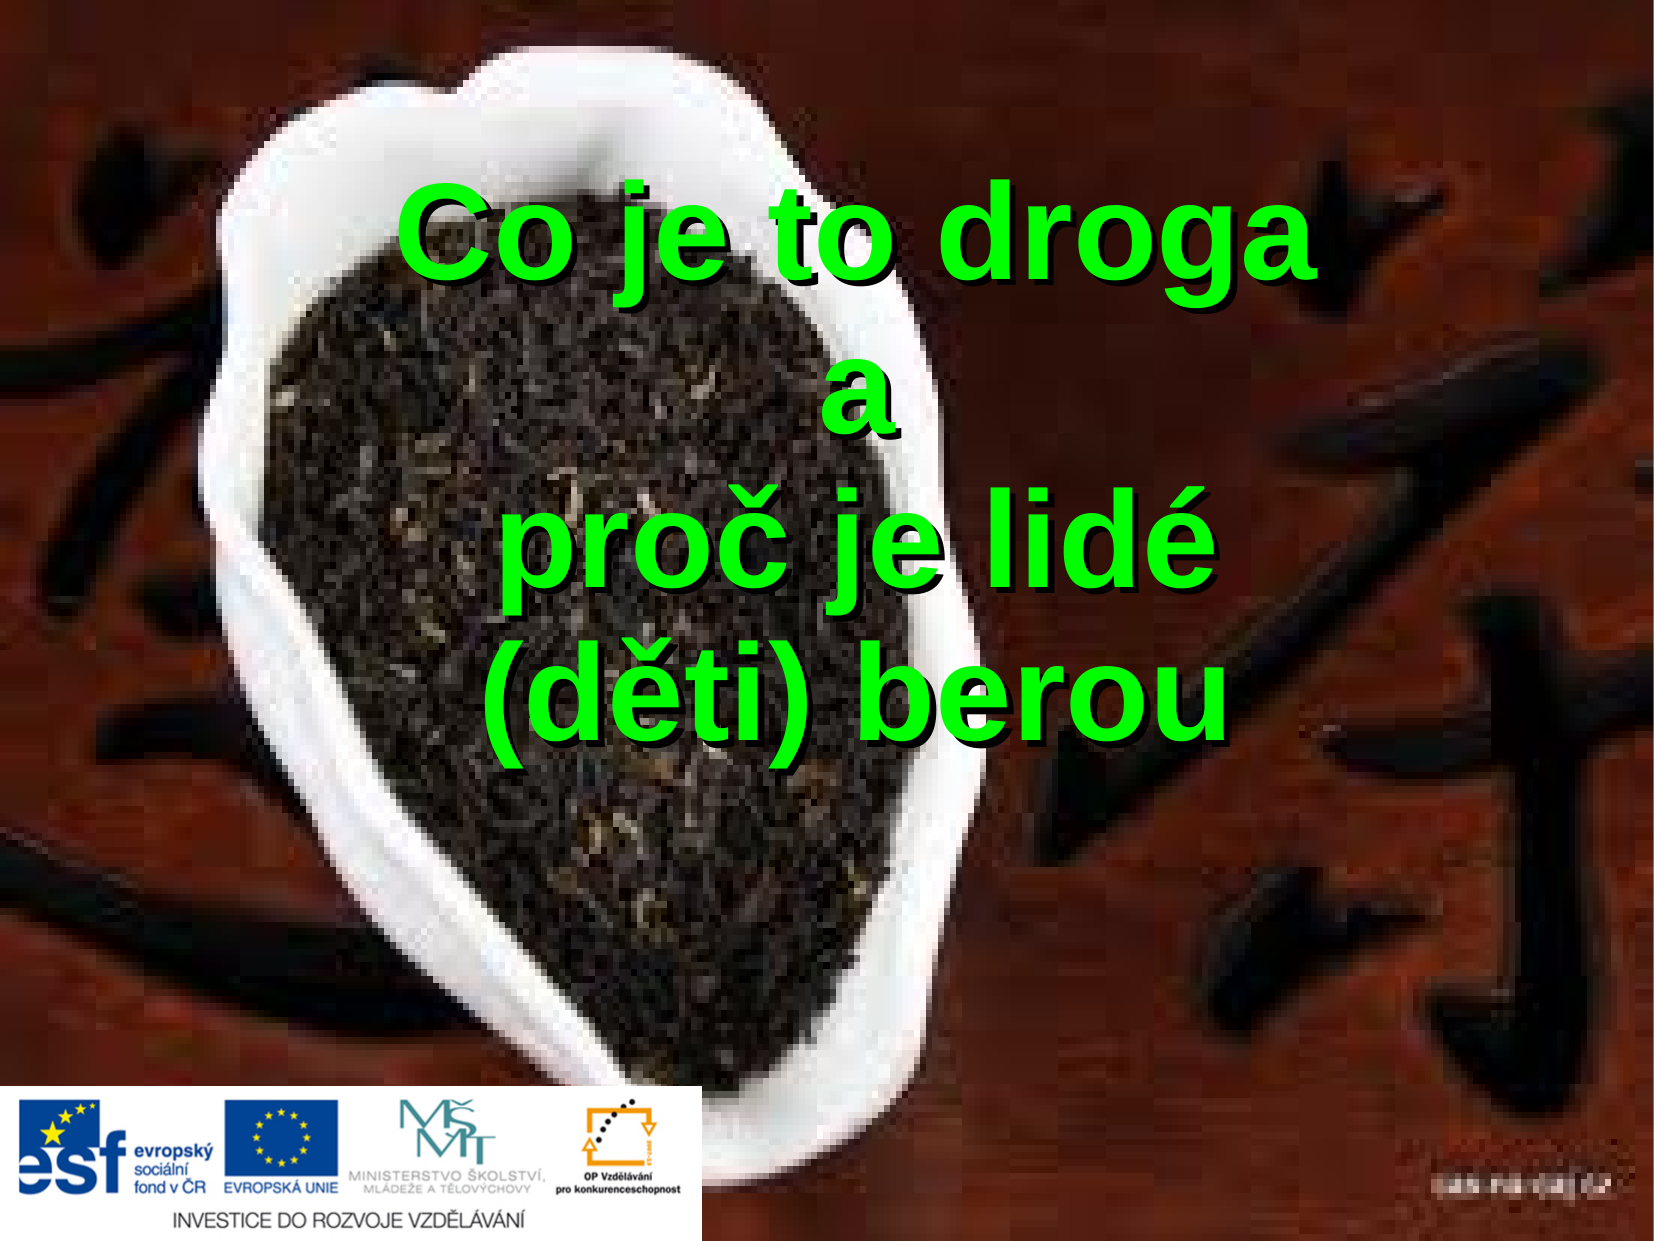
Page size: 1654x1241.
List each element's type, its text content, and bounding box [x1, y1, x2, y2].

picture [0, 1086, 702, 1241]
text_box Co je to droga a proč je lidé (děti) berou [354, 147, 1359, 778]
